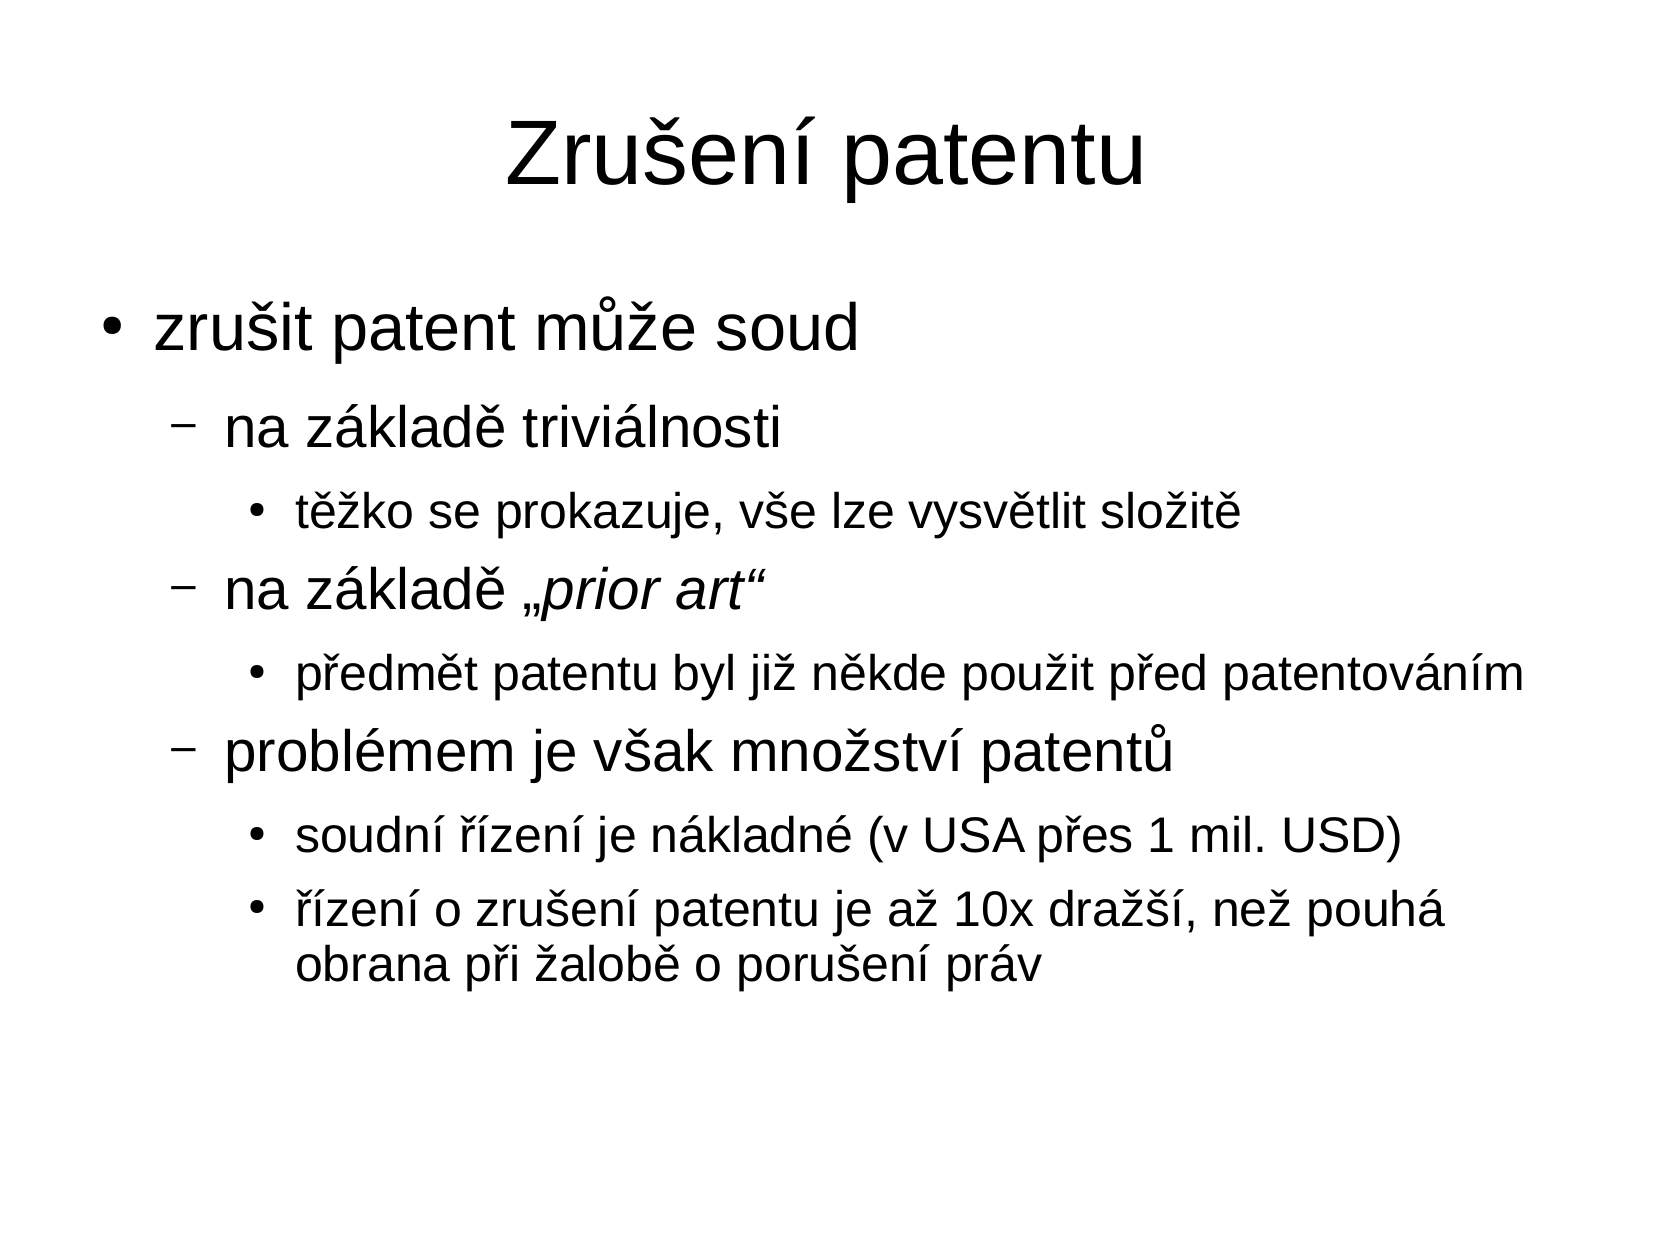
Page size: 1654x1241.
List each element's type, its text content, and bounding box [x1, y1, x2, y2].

title Zrušení patentu [82, 49, 1571, 257]
list zrušit patent může soud na základě triviálnosti těžko se prokazuje, vše lze vysvětlit složitě na základě „prior art“ předmět patentu byl již někde použit před patentováním problémem je však množství patentů soudní řízení je nákladné (v USA přes 1 mil. USD) řízení o zrušení patentu je až 10x dražší, než pouhá obrana při žalobě o porušení práv [82, 290, 1538, 1205]
